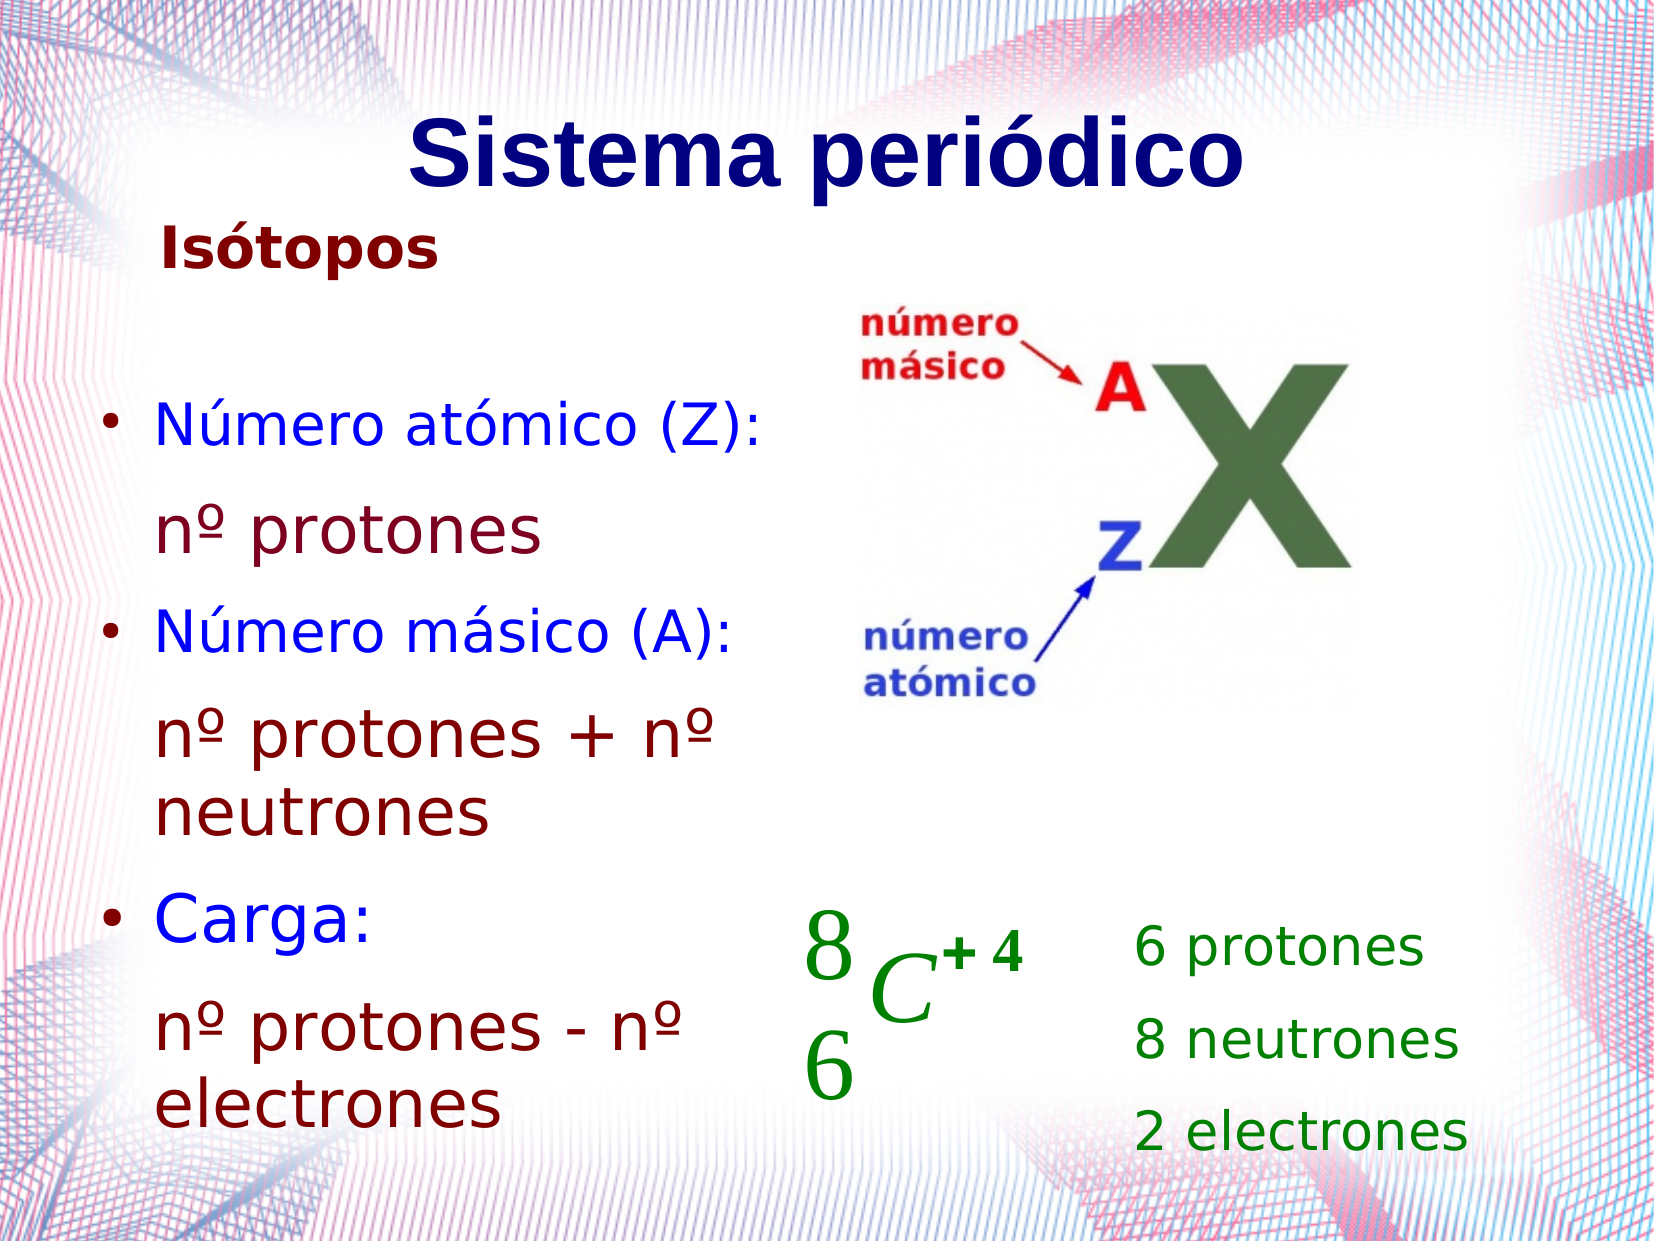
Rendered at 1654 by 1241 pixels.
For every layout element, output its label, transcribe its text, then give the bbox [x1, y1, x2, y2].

picture [0, 0, 1654, 1241]
chart [797, 886, 1031, 1123]
list 6 protones 8 neutrones 2 electrones [1062, 915, 1601, 1165]
list Número atómico (Z): nº protones Número másico (A): nº protones + nº neutrones Carga: nº protones - nº electrones [82, 383, 768, 1145]
list Isótopos [88, 206, 473, 285]
title Sistema periódico [82, 49, 1571, 257]
